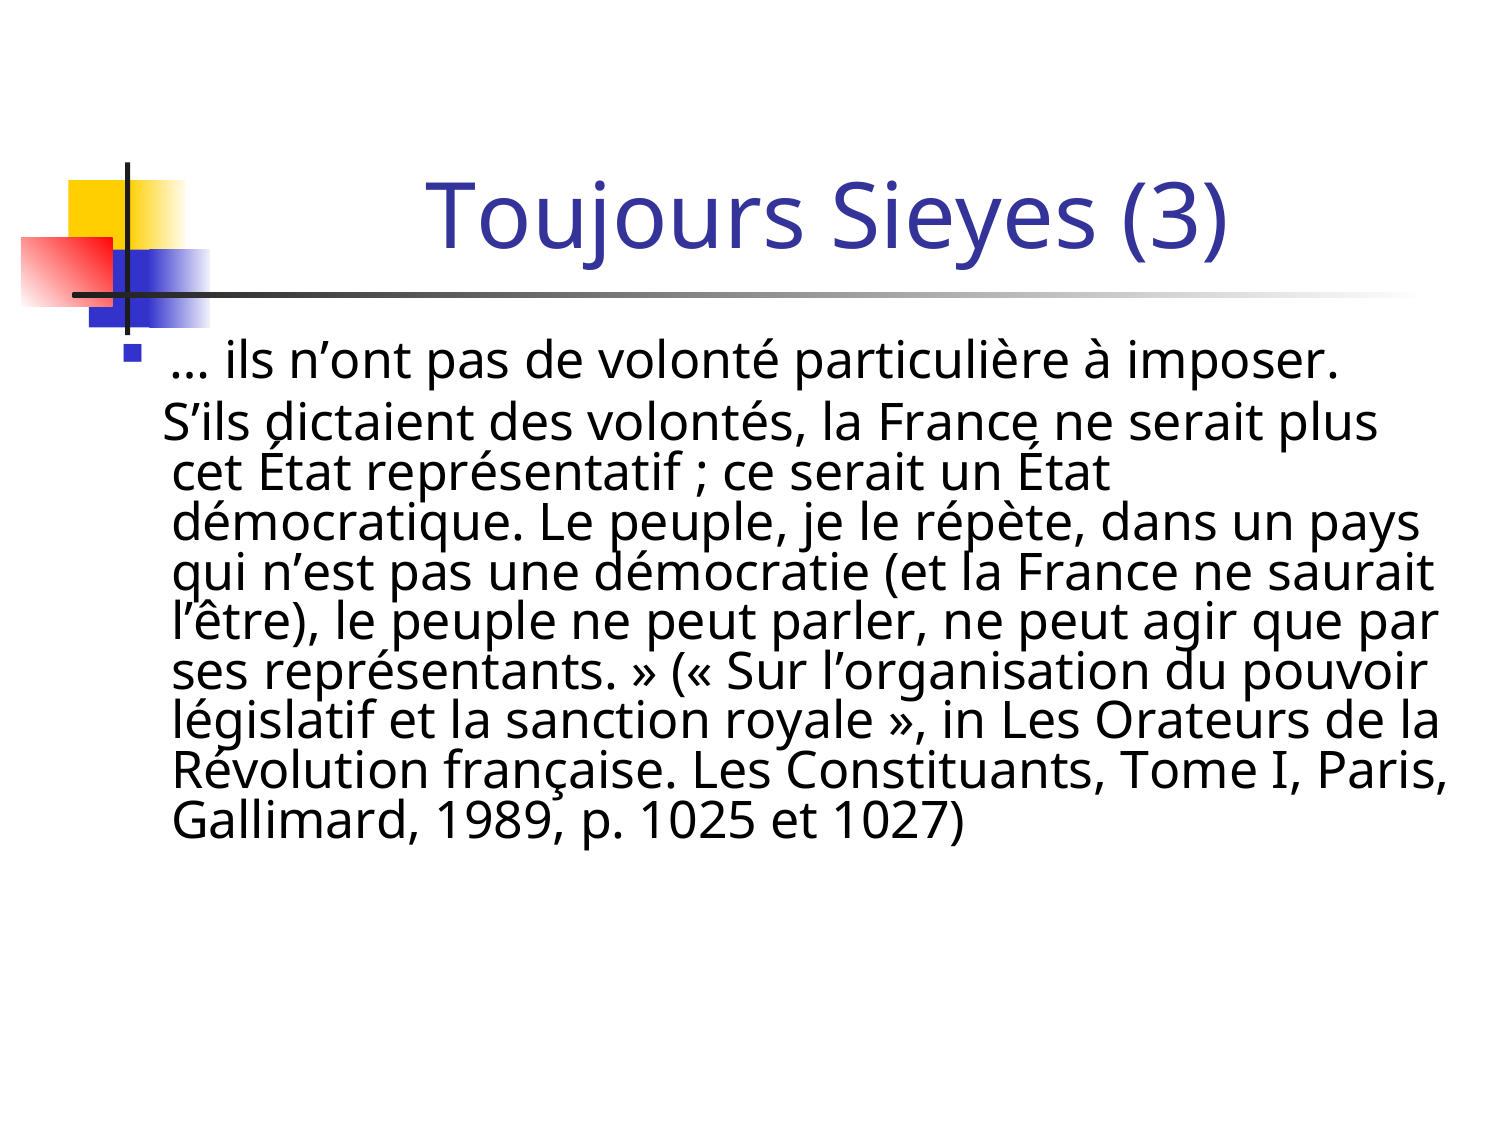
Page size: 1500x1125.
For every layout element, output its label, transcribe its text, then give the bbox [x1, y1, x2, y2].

list … ils n’ont pas de volonté particulière à imposer. S’ils dictaient des volontés, la France ne serait plus cet État représentatif ; ce serait un État démocratique. Le peuple, je le répète, dans un pays qui n’est pas une démocratie (et la France ne saurait l’être), le peuple ne peut parler, ne peut agir que par ses représentants. » (« Sur l’organisation du pouvoir législatif et la sanction royale », in Les Orateurs de la Révolution française. Les Constituants, Tome I, Paris, Gallimard, 1989, p. 1025 et 1027) [106, 331, 1469, 1007]
title Toujours Sieyes (3) [188, 35, 1468, 276]
